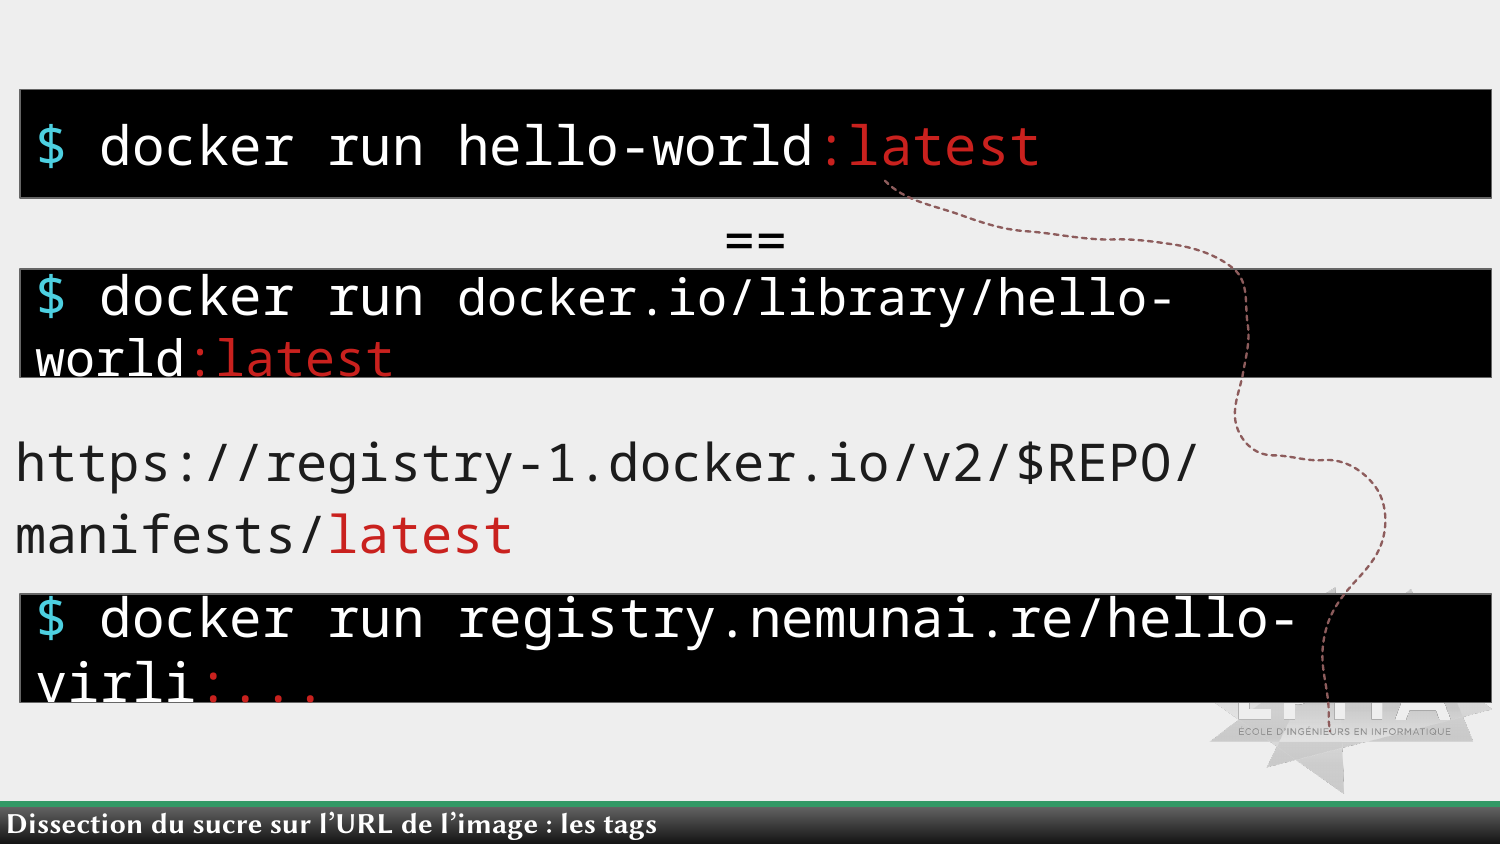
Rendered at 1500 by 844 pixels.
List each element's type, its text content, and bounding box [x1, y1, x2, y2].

picture [1187, 703, 1492, 794]
text_box https://registry-1.docker.io/v2/$REPO/manifests/latest [0, 452, 1500, 532]
text_box == [21, 198, 1490, 269]
text_box $ docker run docker.io/library/hello-world:latest [20, 269, 1492, 378]
picture [1187, 587, 1492, 594]
title Dissection du sucre sur l’URL de l’image : les tags [5, 801, 1075, 844]
text_box $ docker run registry.nemunai.re/hello-virli:... [20, 594, 1492, 703]
text_box $ docker run hello-world:latest [20, 89, 1492, 198]
